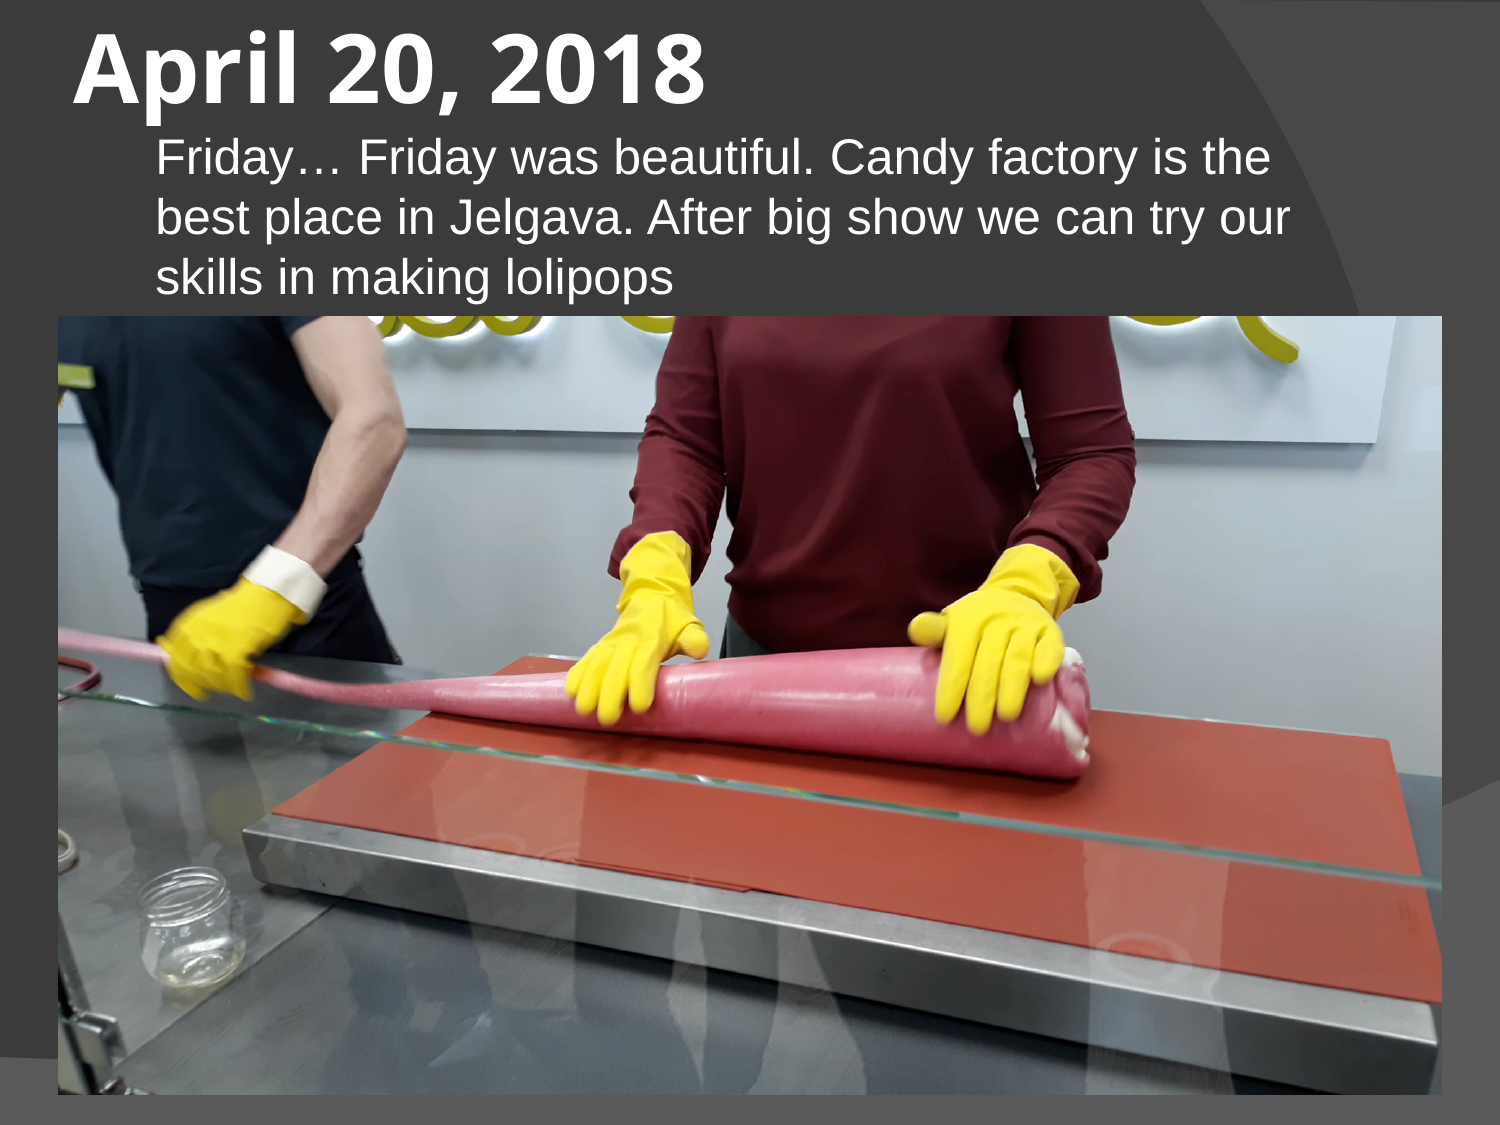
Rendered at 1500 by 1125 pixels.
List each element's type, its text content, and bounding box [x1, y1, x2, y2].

picture [58, 316, 1442, 1095]
list Friday… Friday was beautiful. Candy factory is the best place in Jelgava. After big show we can try our skills in making lolipops [140, 117, 1366, 316]
title April 20, 2018 [58, 0, 1284, 188]
